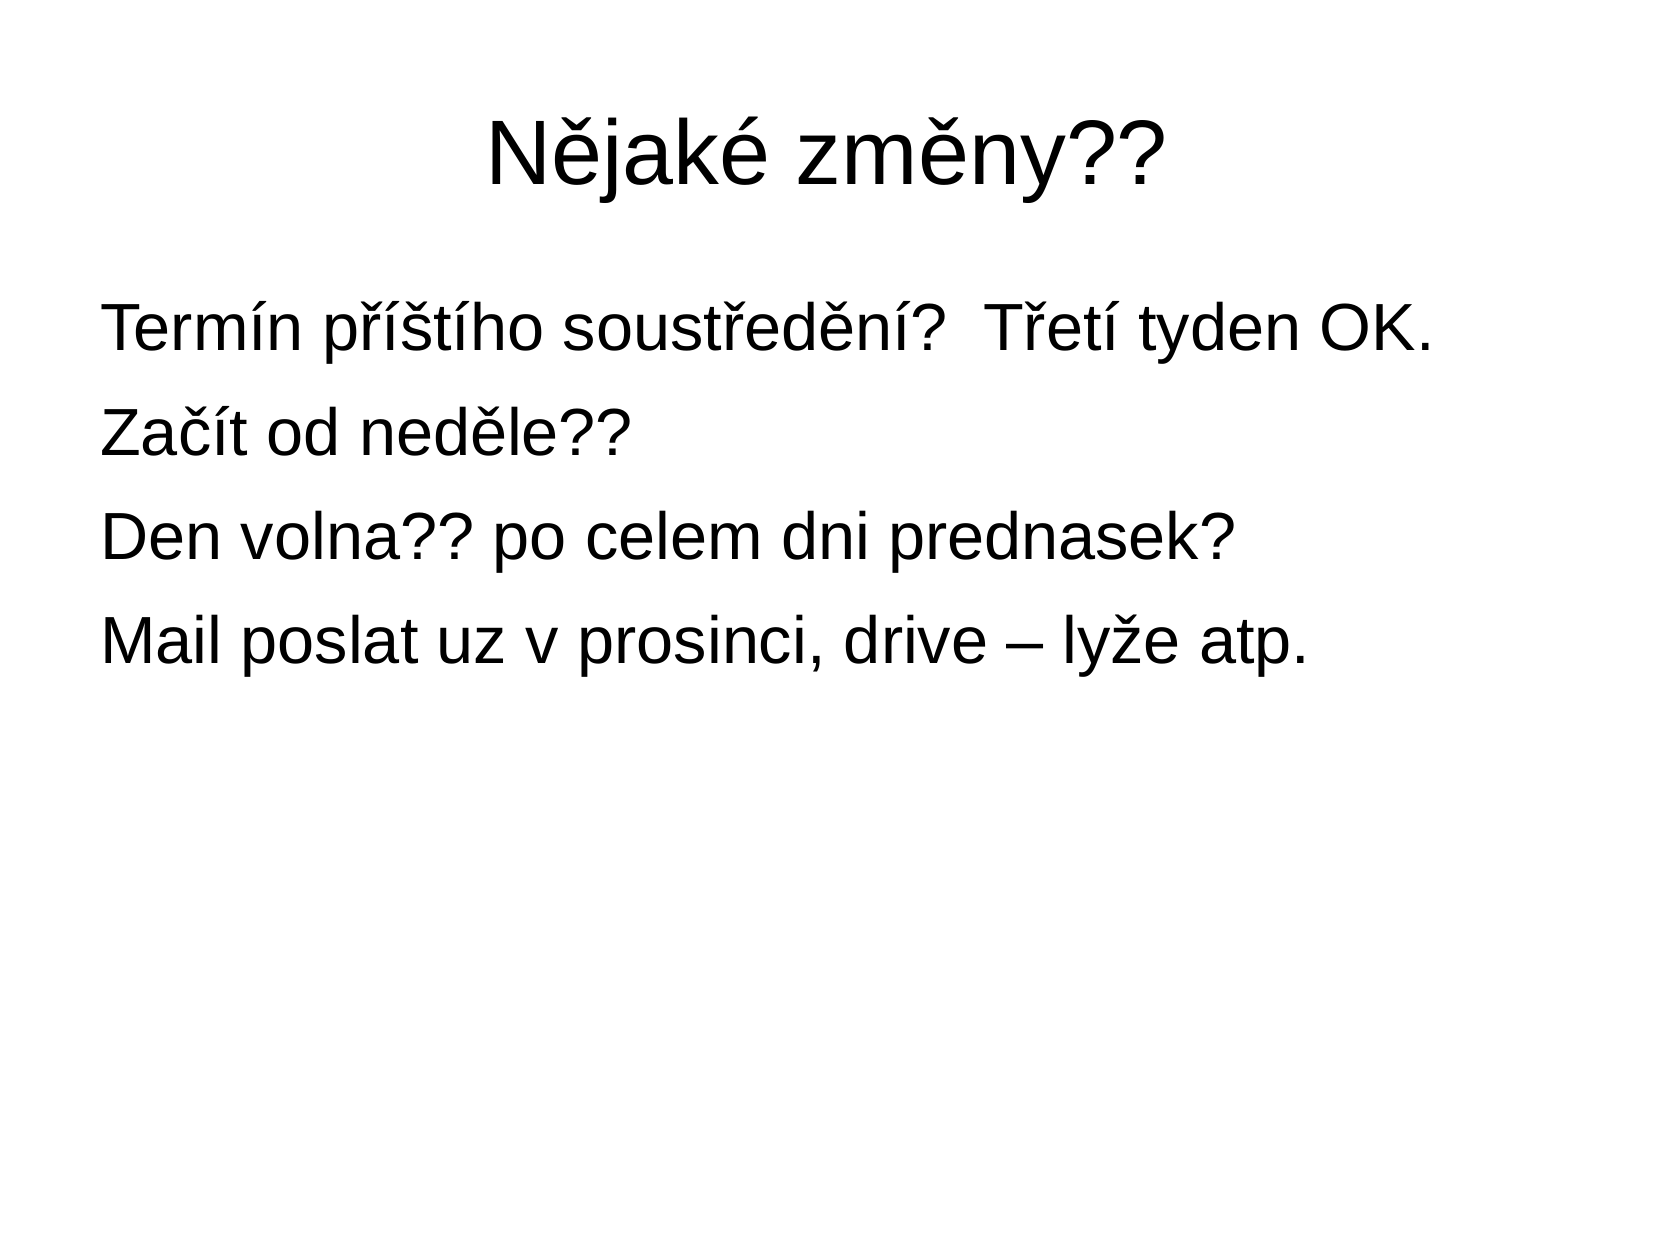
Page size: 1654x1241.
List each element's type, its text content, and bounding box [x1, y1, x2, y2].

title Nějaké změny?? [82, 56, 1571, 250]
list Termín příštího soustředění? Třetí tyden OK. Začít od neděle?? Den volna?? po celem dni prednasek? Mail poslat uz v prosinci, drive – lyže atp. [82, 290, 1571, 1094]
